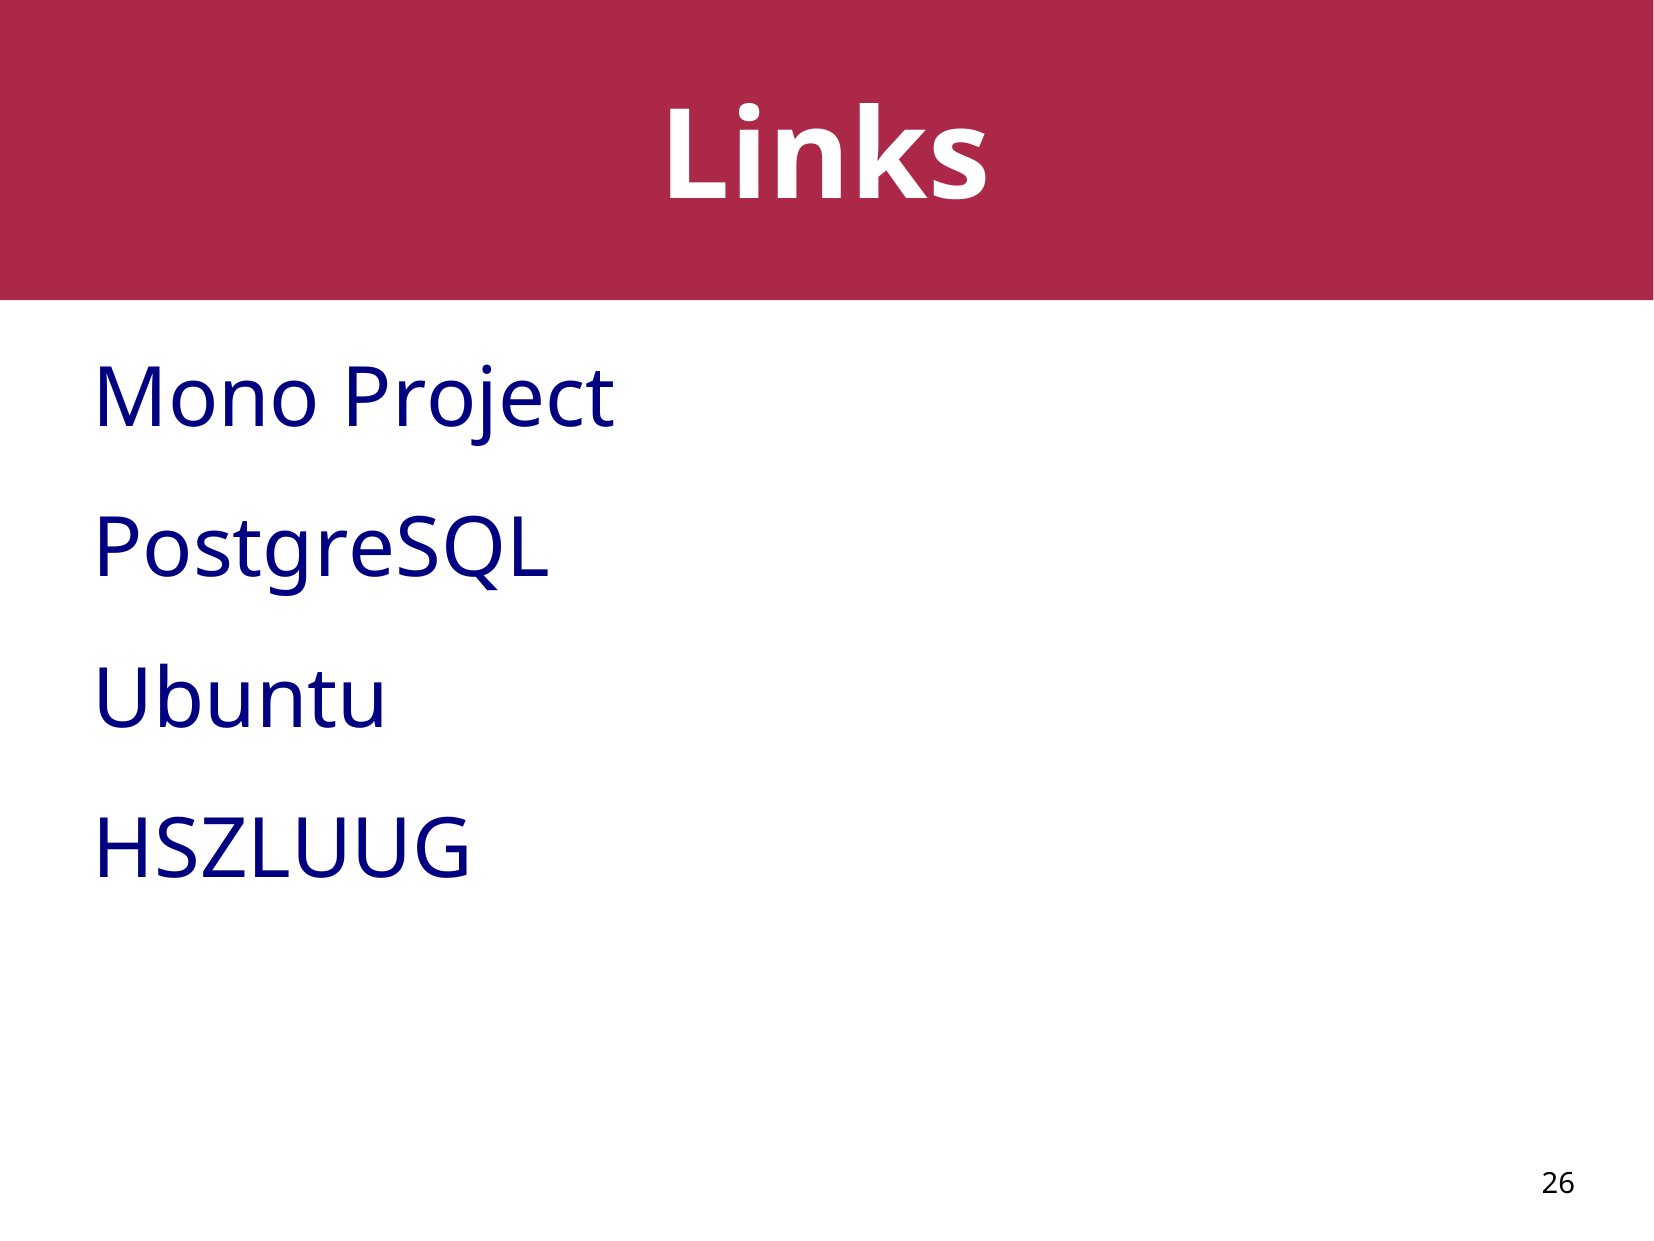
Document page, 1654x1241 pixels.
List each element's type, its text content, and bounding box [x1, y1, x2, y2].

list Mono Project PostgreSQL Ubuntu HSZLUUG [75, 337, 1576, 1126]
title Links [75, 0, 1576, 301]
